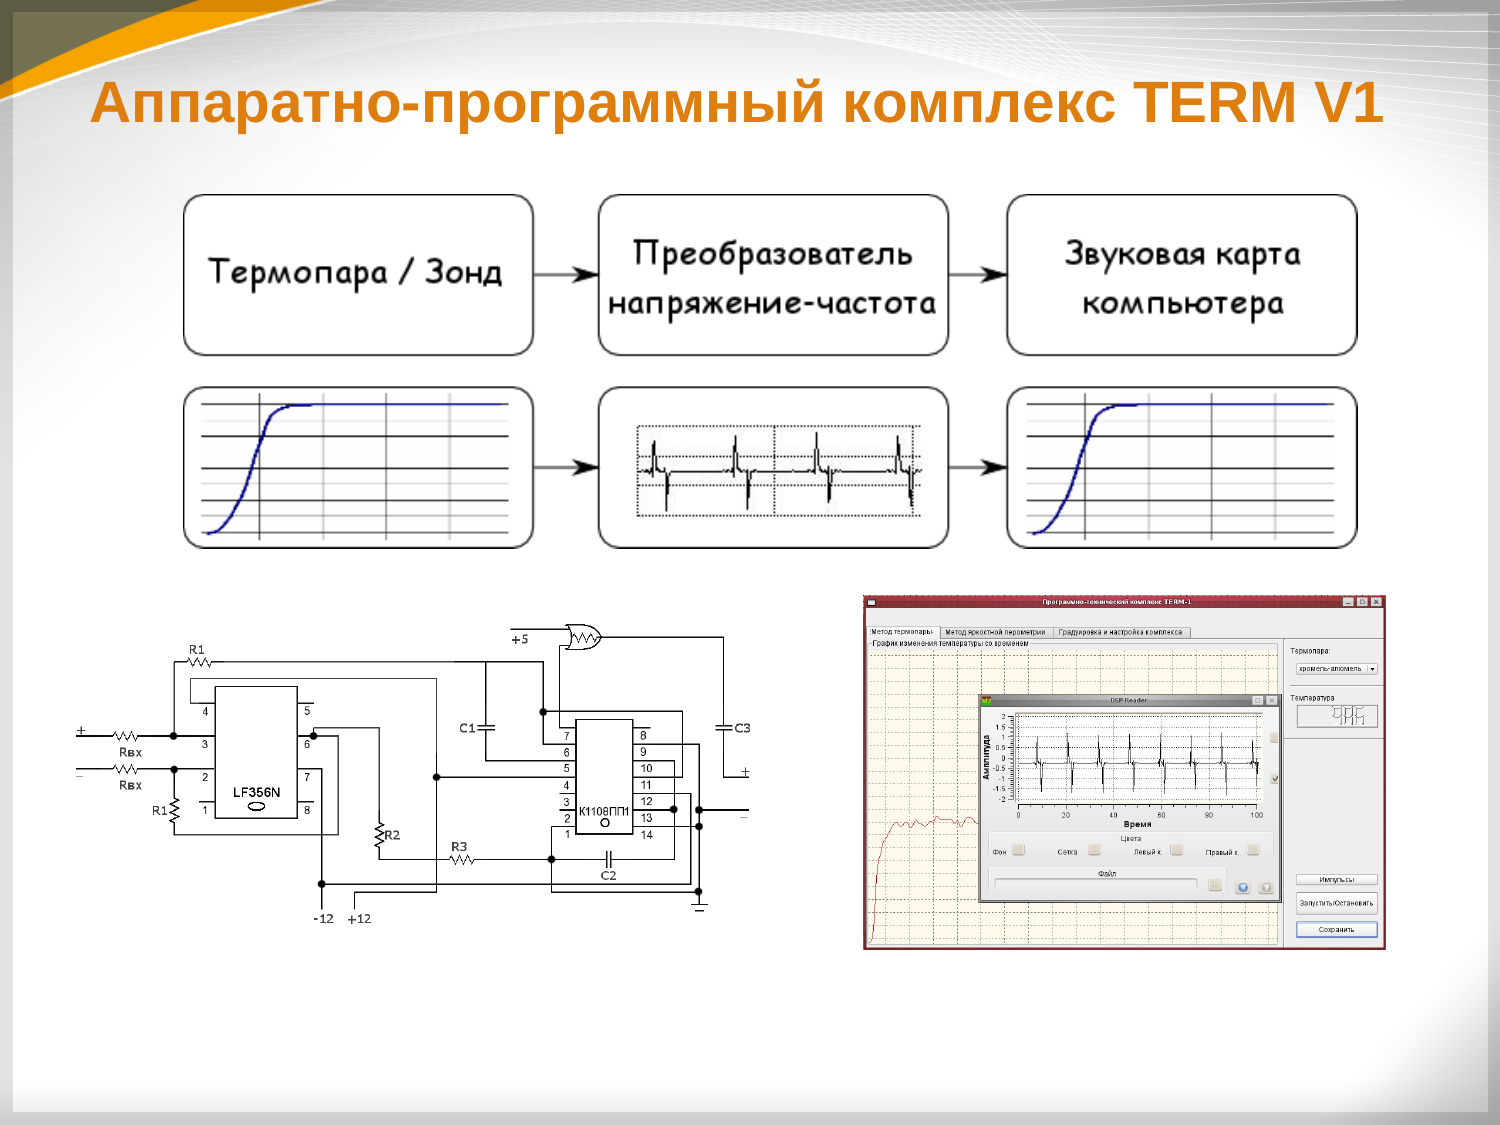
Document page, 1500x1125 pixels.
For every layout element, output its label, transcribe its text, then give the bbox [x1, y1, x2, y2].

title Аппаратно-программный комплекс TERM V1 [74, 21, 1463, 177]
picture [0, 0, 1500, 1125]
